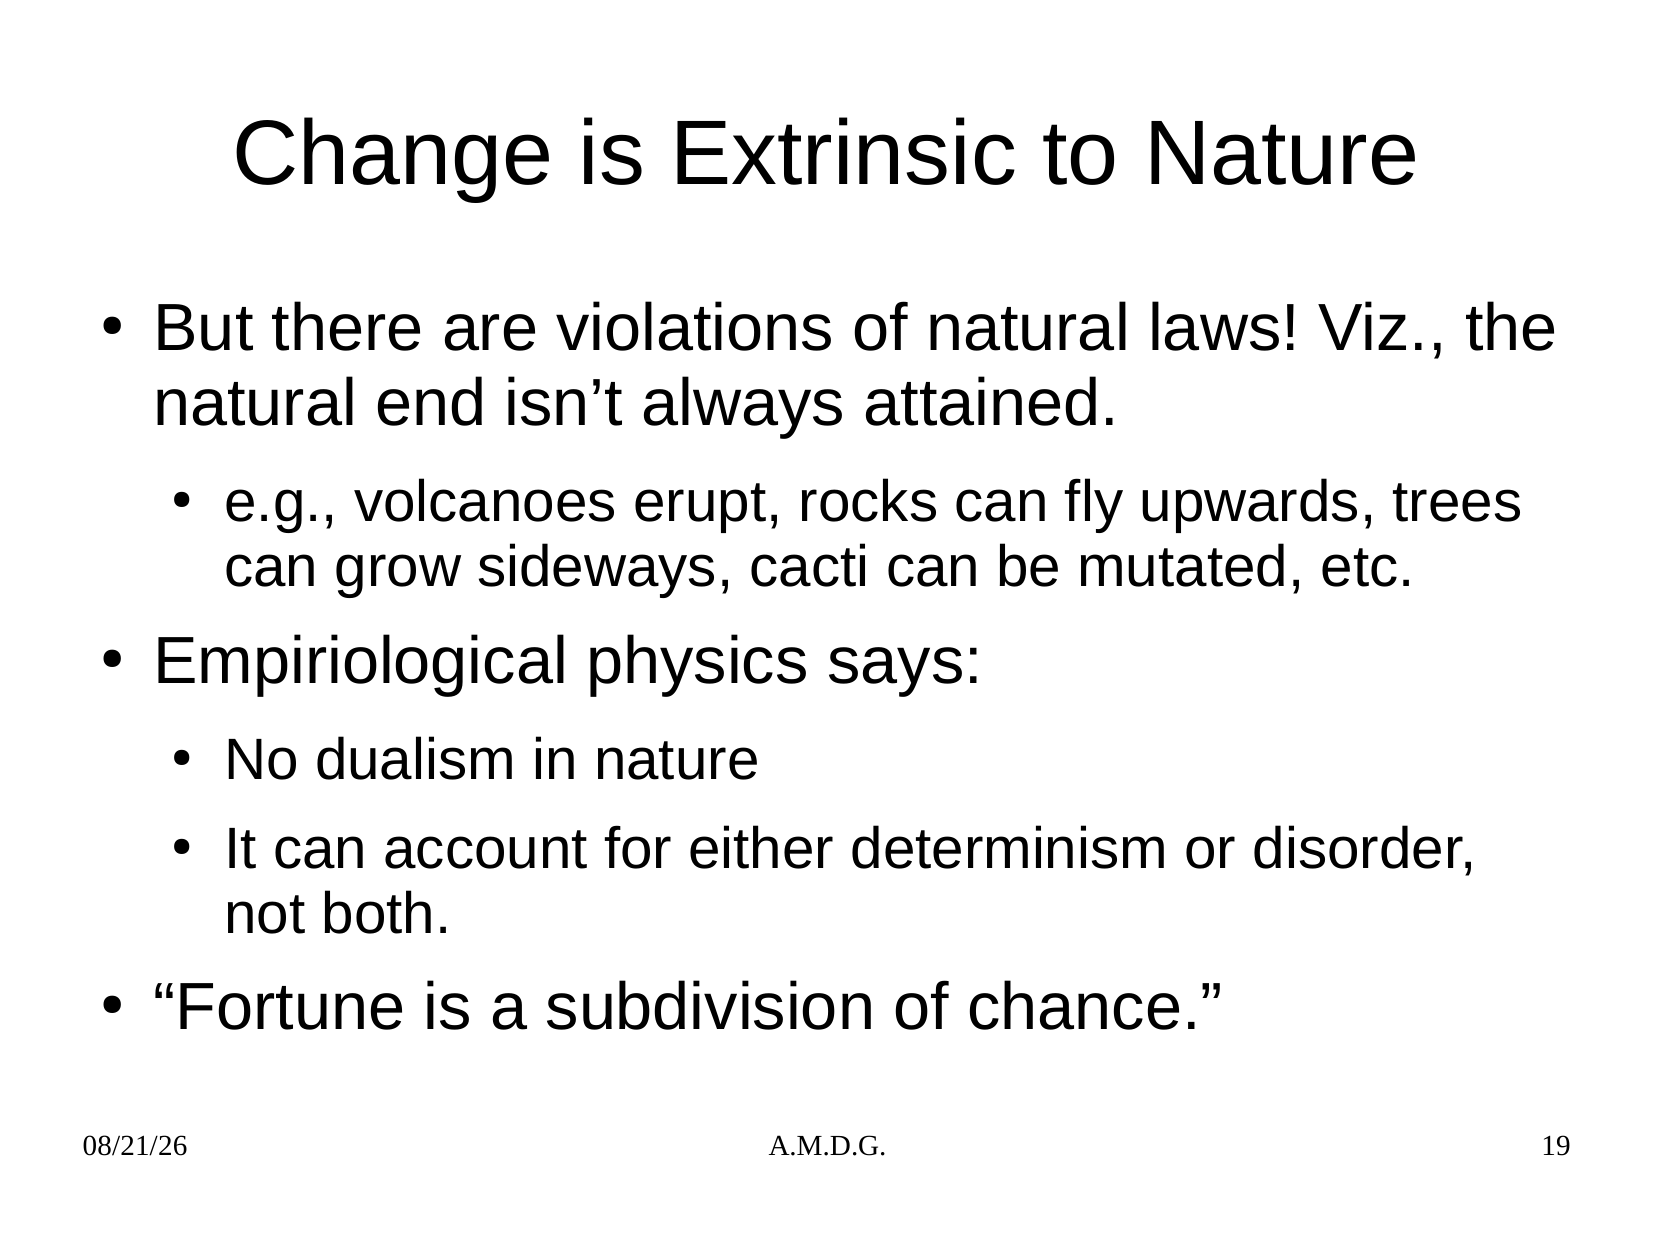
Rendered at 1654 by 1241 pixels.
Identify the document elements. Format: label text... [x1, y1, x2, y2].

title Change is Extrinsic to Nature [82, 49, 1571, 257]
list But there are violations of natural laws! Viz., the natural end isn’t always attained. e.g., volcanoes erupt, rocks can fly upwards, trees can grow sideways, cacti can be mutated, etc. Empiriological physics says: No dualism in nature It can account for either determinism or disorder, not both. “Fortune is a subdivision of chance.” [82, 290, 1571, 1109]
